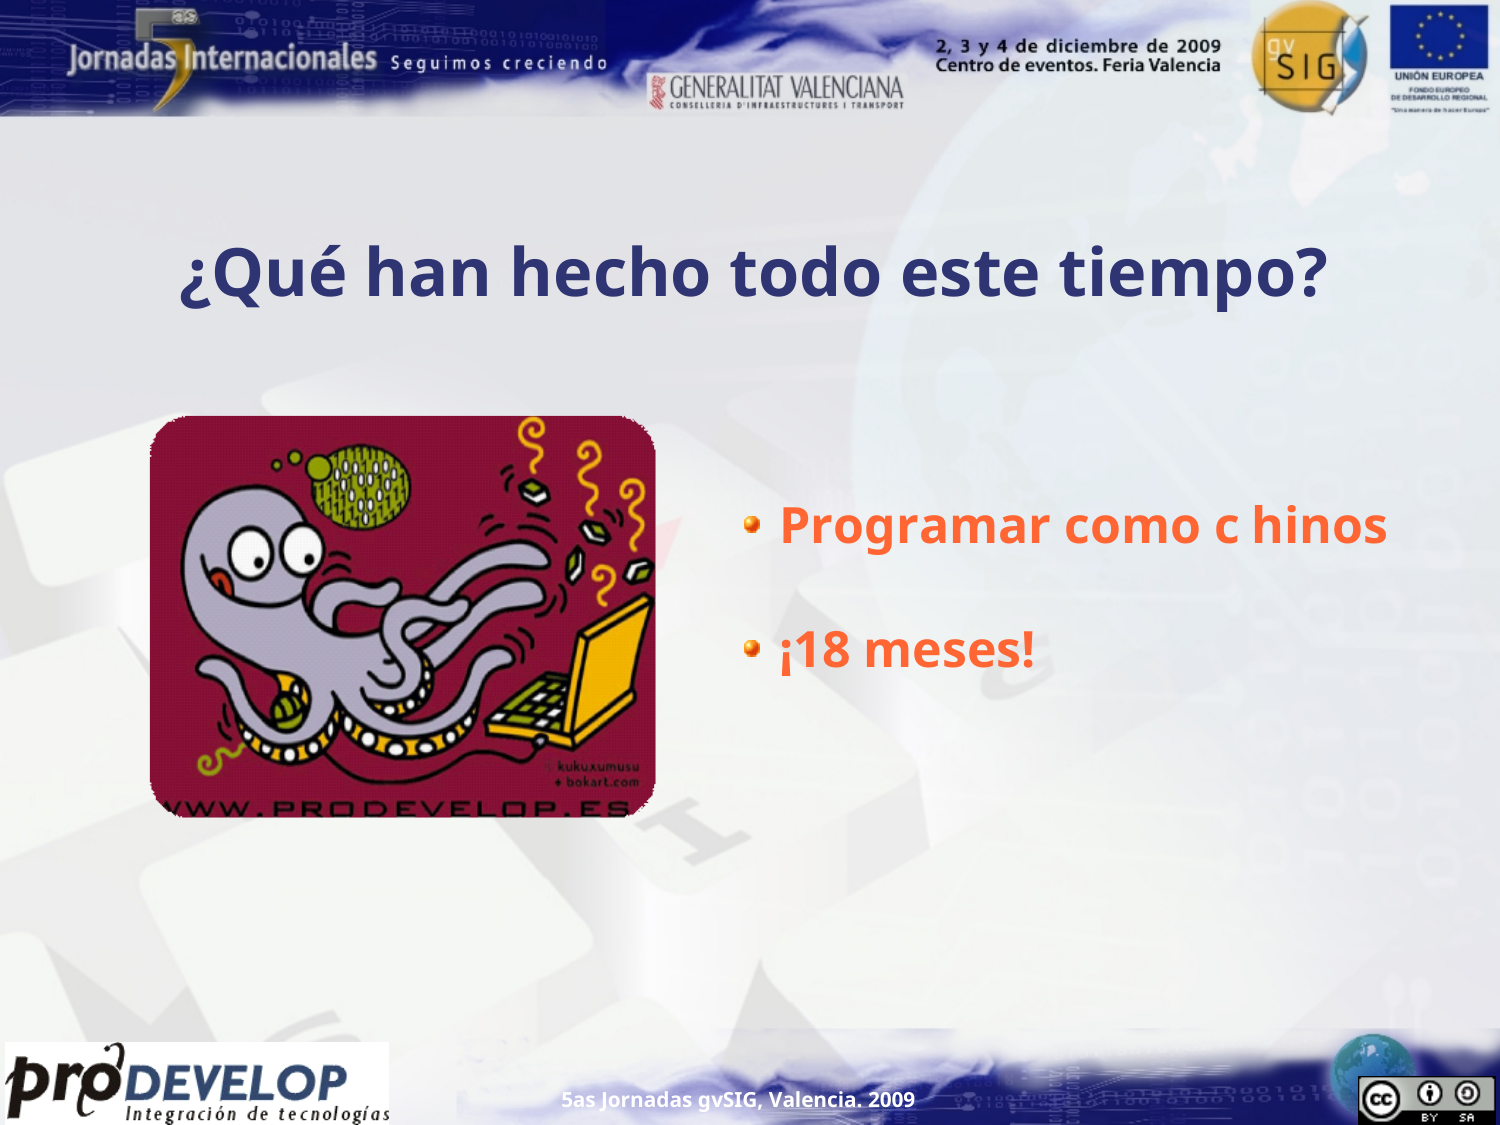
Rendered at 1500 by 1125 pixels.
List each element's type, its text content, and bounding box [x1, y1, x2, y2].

picture [0, 0, 1500, 1125]
list Programar como c [708, 490, 1251, 550]
list hinos [1251, 490, 1400, 550]
list ¡18 meses! [708, 614, 1341, 674]
title ¿Qué han hecho todo este tiempo? [8, 177, 1500, 365]
